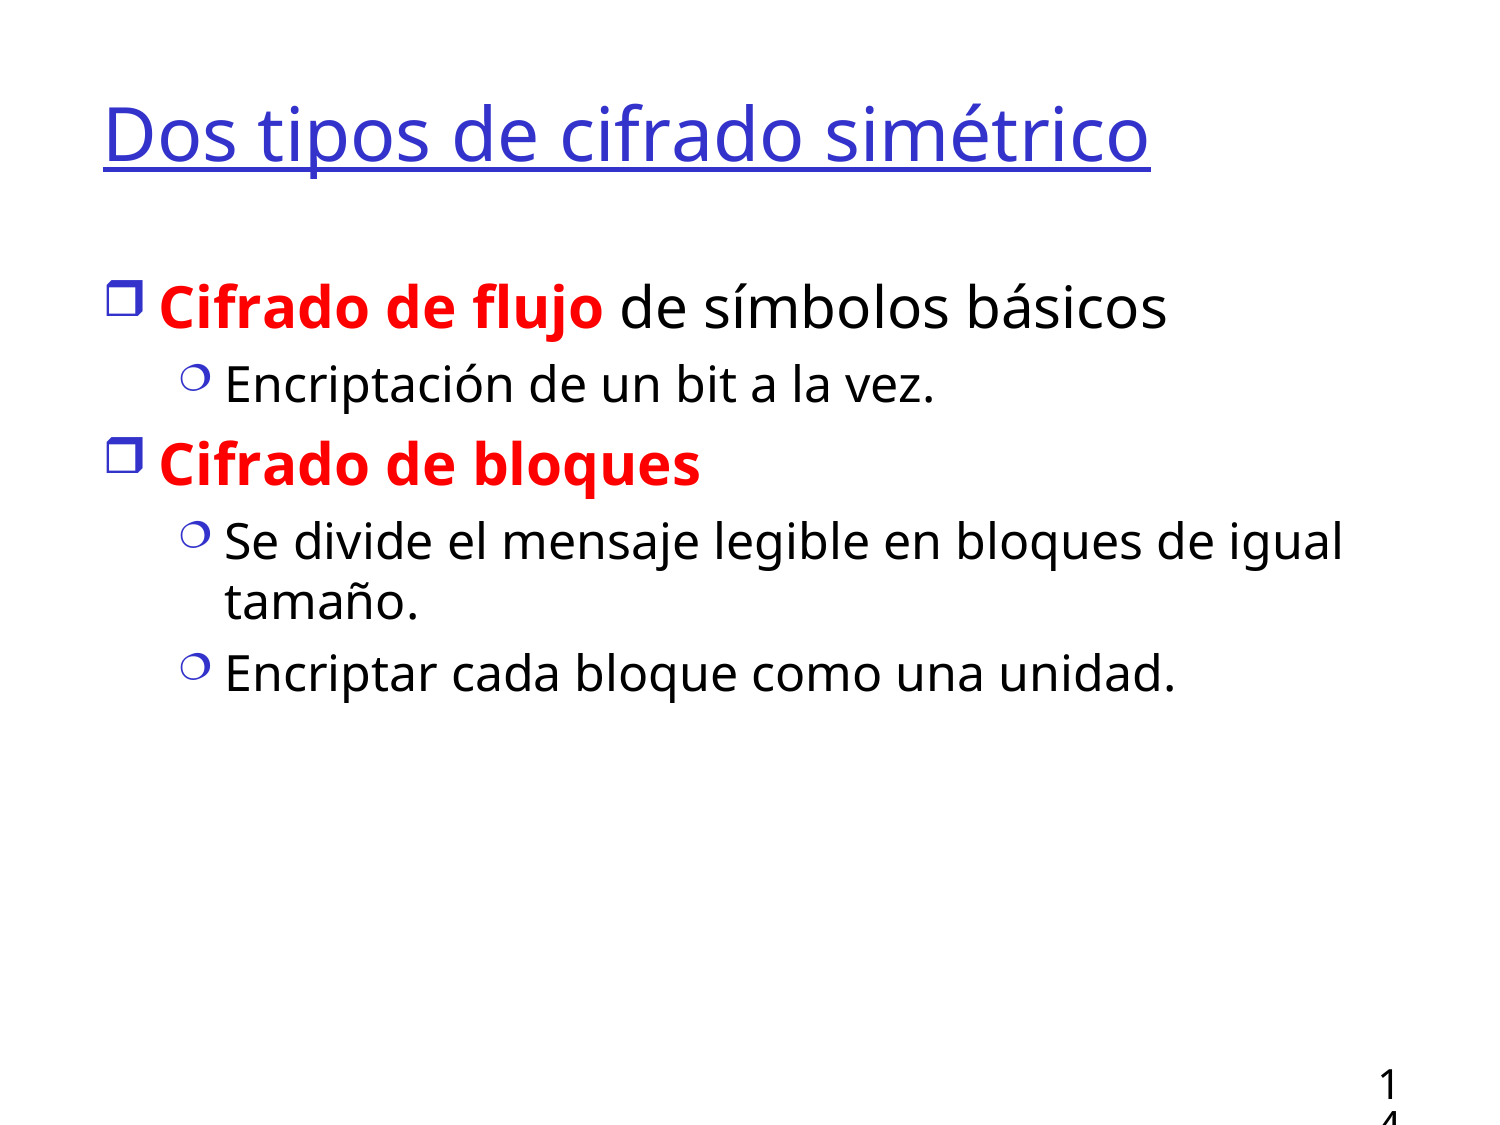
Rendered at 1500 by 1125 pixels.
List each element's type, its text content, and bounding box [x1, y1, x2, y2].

list Cifrado de flujo de símbolos básicos Encriptación de un bit a la vez. Cifrado de bloques Se divide el mensaje legible en bloques de igual tamaño. Encriptar cada bloque como una unidad. [87, 262, 1363, 1026]
title Dos tipos de cifrado simétrico [87, 37, 1363, 225]
